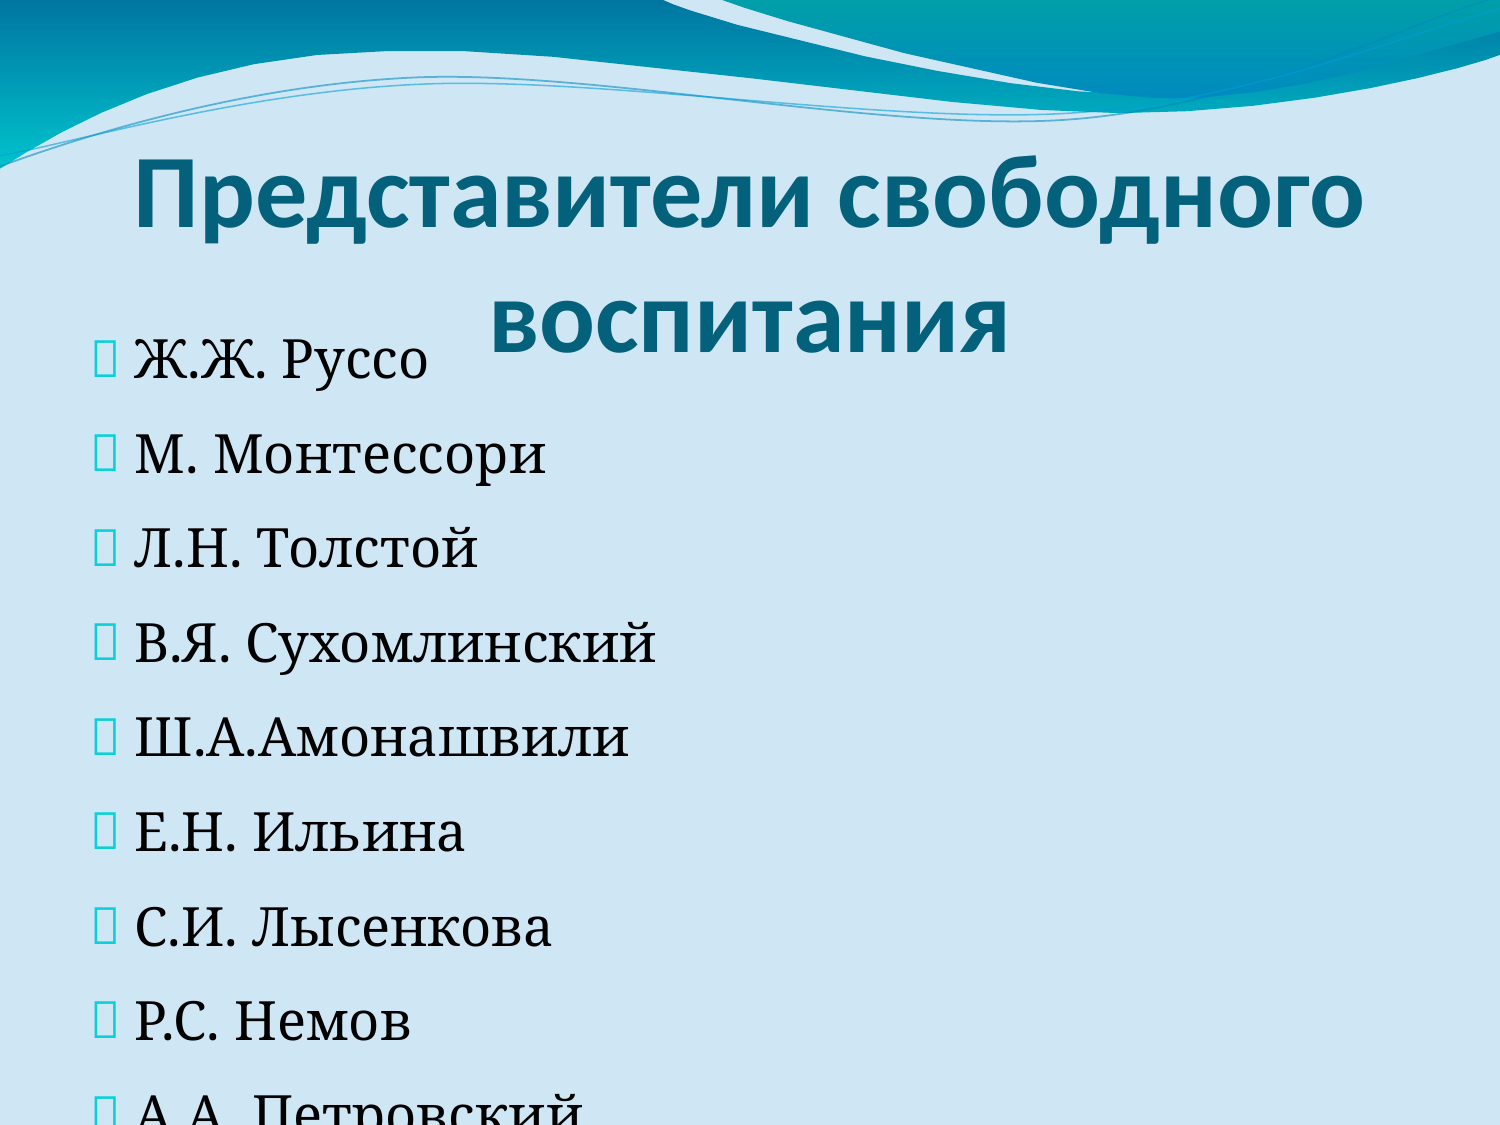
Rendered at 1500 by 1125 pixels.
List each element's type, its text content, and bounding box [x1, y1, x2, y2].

title Представители свободного воспитания [75, 115, 1425, 303]
list Ж.Ж. Руссо М. Монтессори Л.Н. Толстой В.Я. Сухомлинский Ш.А.Амонашвили Е.Н. Ильина С.И. Лысенкова Р.С. Немов А.А. Петровский В.С. Мухина [75, 317, 1425, 1038]
